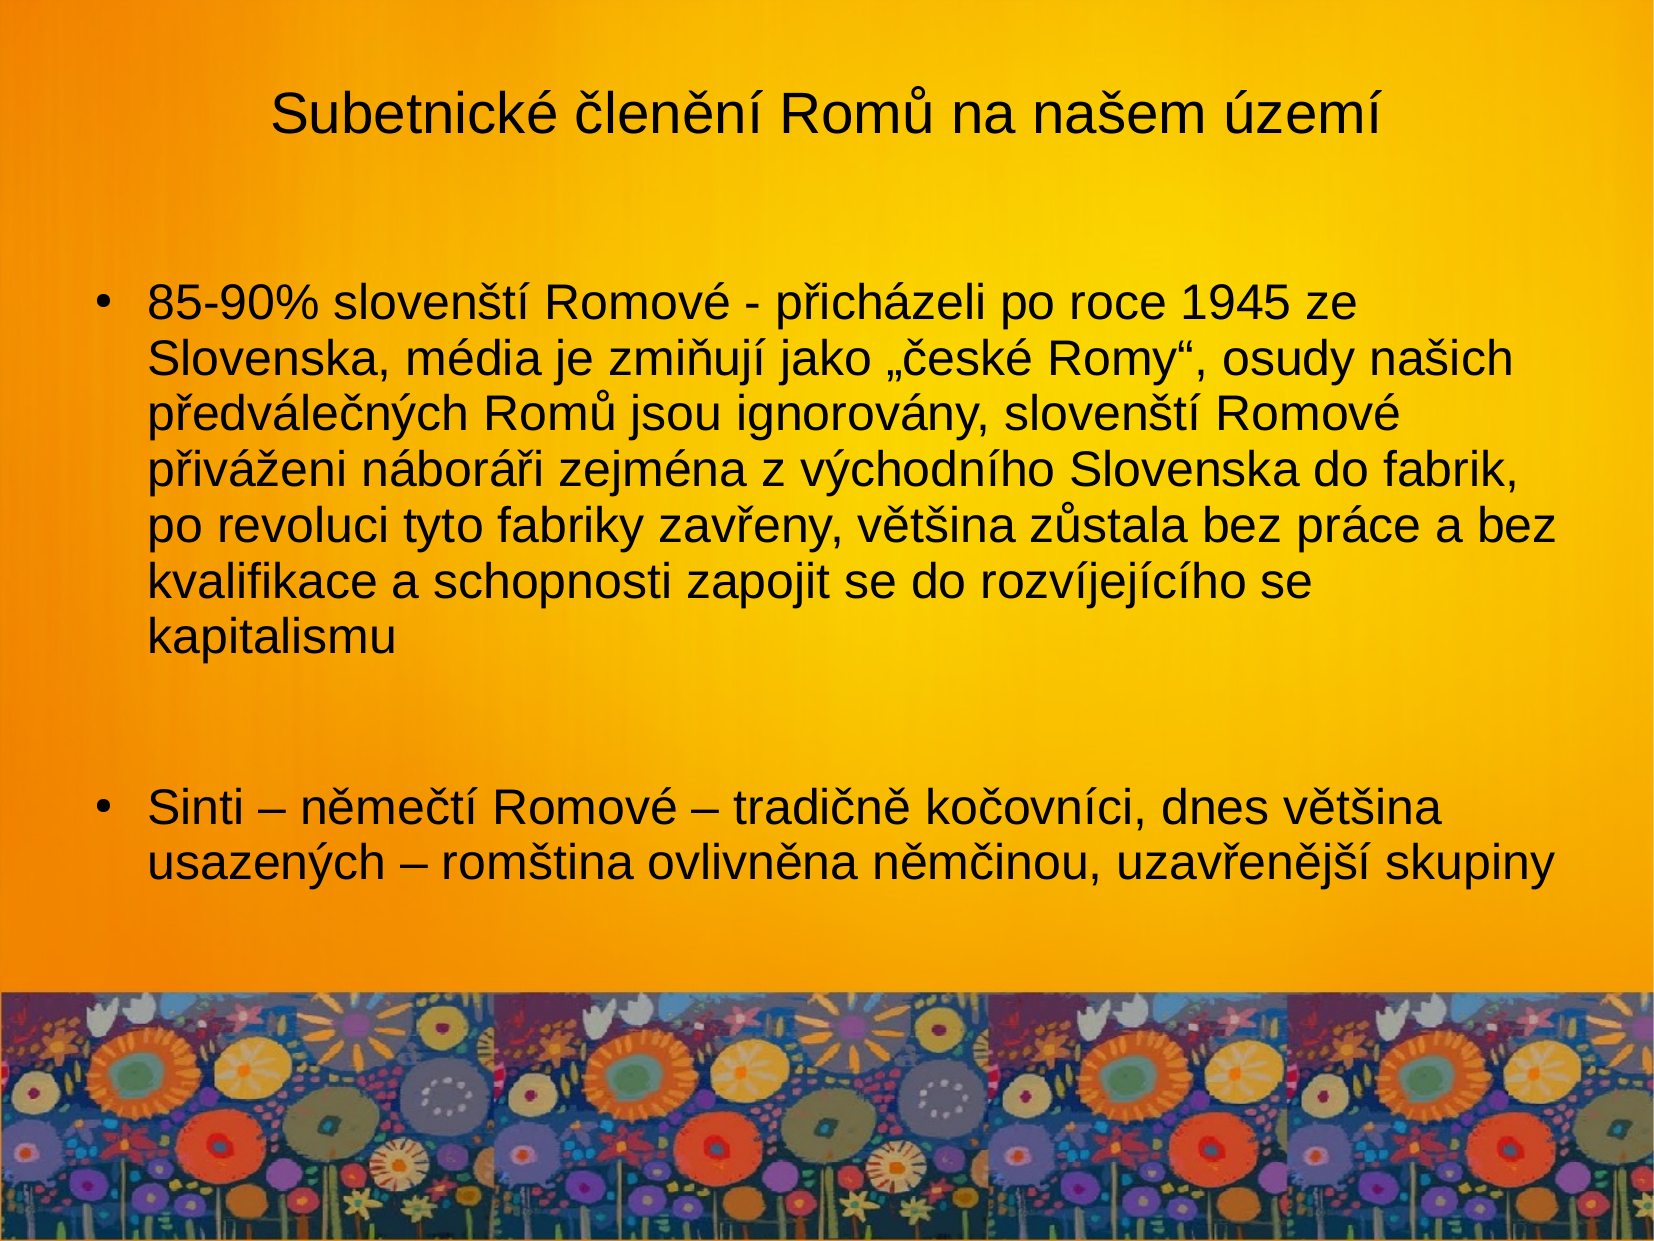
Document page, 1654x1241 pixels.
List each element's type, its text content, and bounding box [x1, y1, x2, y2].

title Subetnické členění Romů na našem území [82, 49, 1571, 178]
list 85-90% slovenští Romové - přicházeli po roce 1945 ze Slovenska, média je zmiňují jako „české Romy“, osudy našich předválečných Romů jsou ignorovány, slovenští Romové přiváženi náboráři zejména z východního Slovenska do fabrik, po revoluci tyto fabriky zavřeny, většina zůstala bez práce a bez kvalifikace a schopnosti zapojit se do rozvíjejícího se kapitalismu Sinti – němečtí Romové – tradičně kočovníci, dnes většina usazených – romština ovlivněna němčinou, uzavřenější skupiny [76, 274, 1565, 1093]
picture [0, 0, 1654, 1241]
